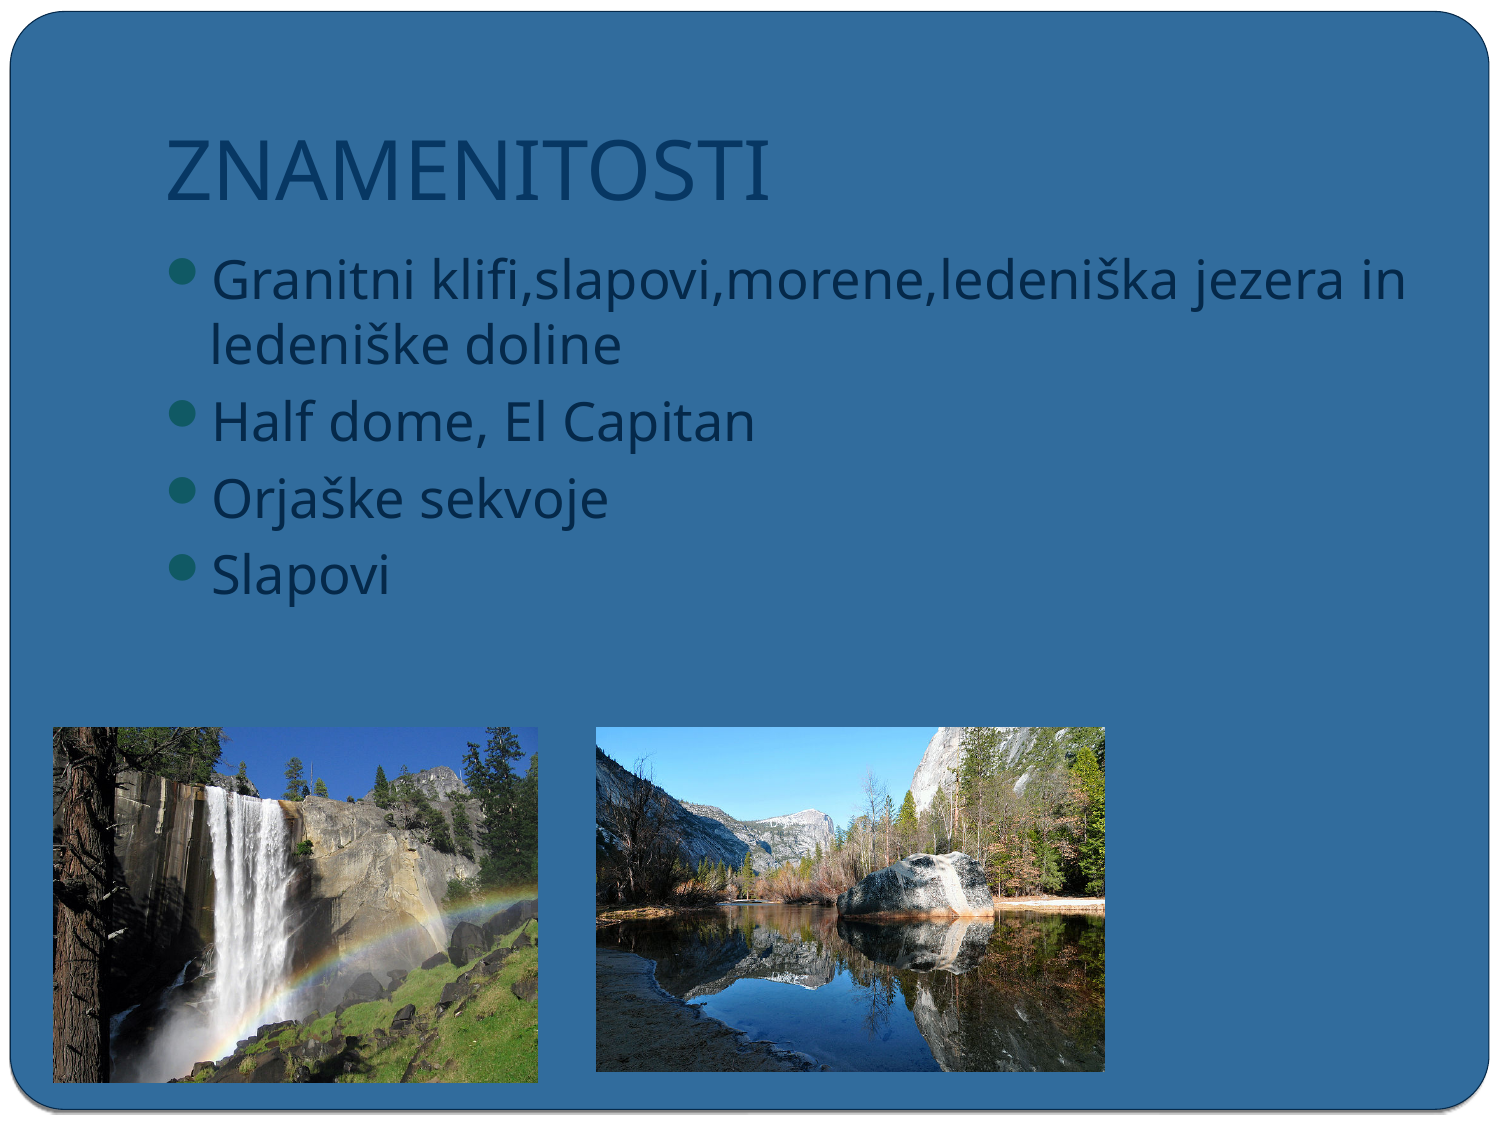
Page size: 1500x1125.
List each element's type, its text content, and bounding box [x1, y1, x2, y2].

list Granitni klifi,slapovi,morene,ledeniška jezera in ledeniške doline Half dome, El Capitan Orjaške sekvoje Slapovi [150, 237, 1425, 988]
title ZNAMENITOSTI [150, 45, 1425, 233]
picture [53, 727, 538, 1083]
picture [596, 727, 1105, 1072]
